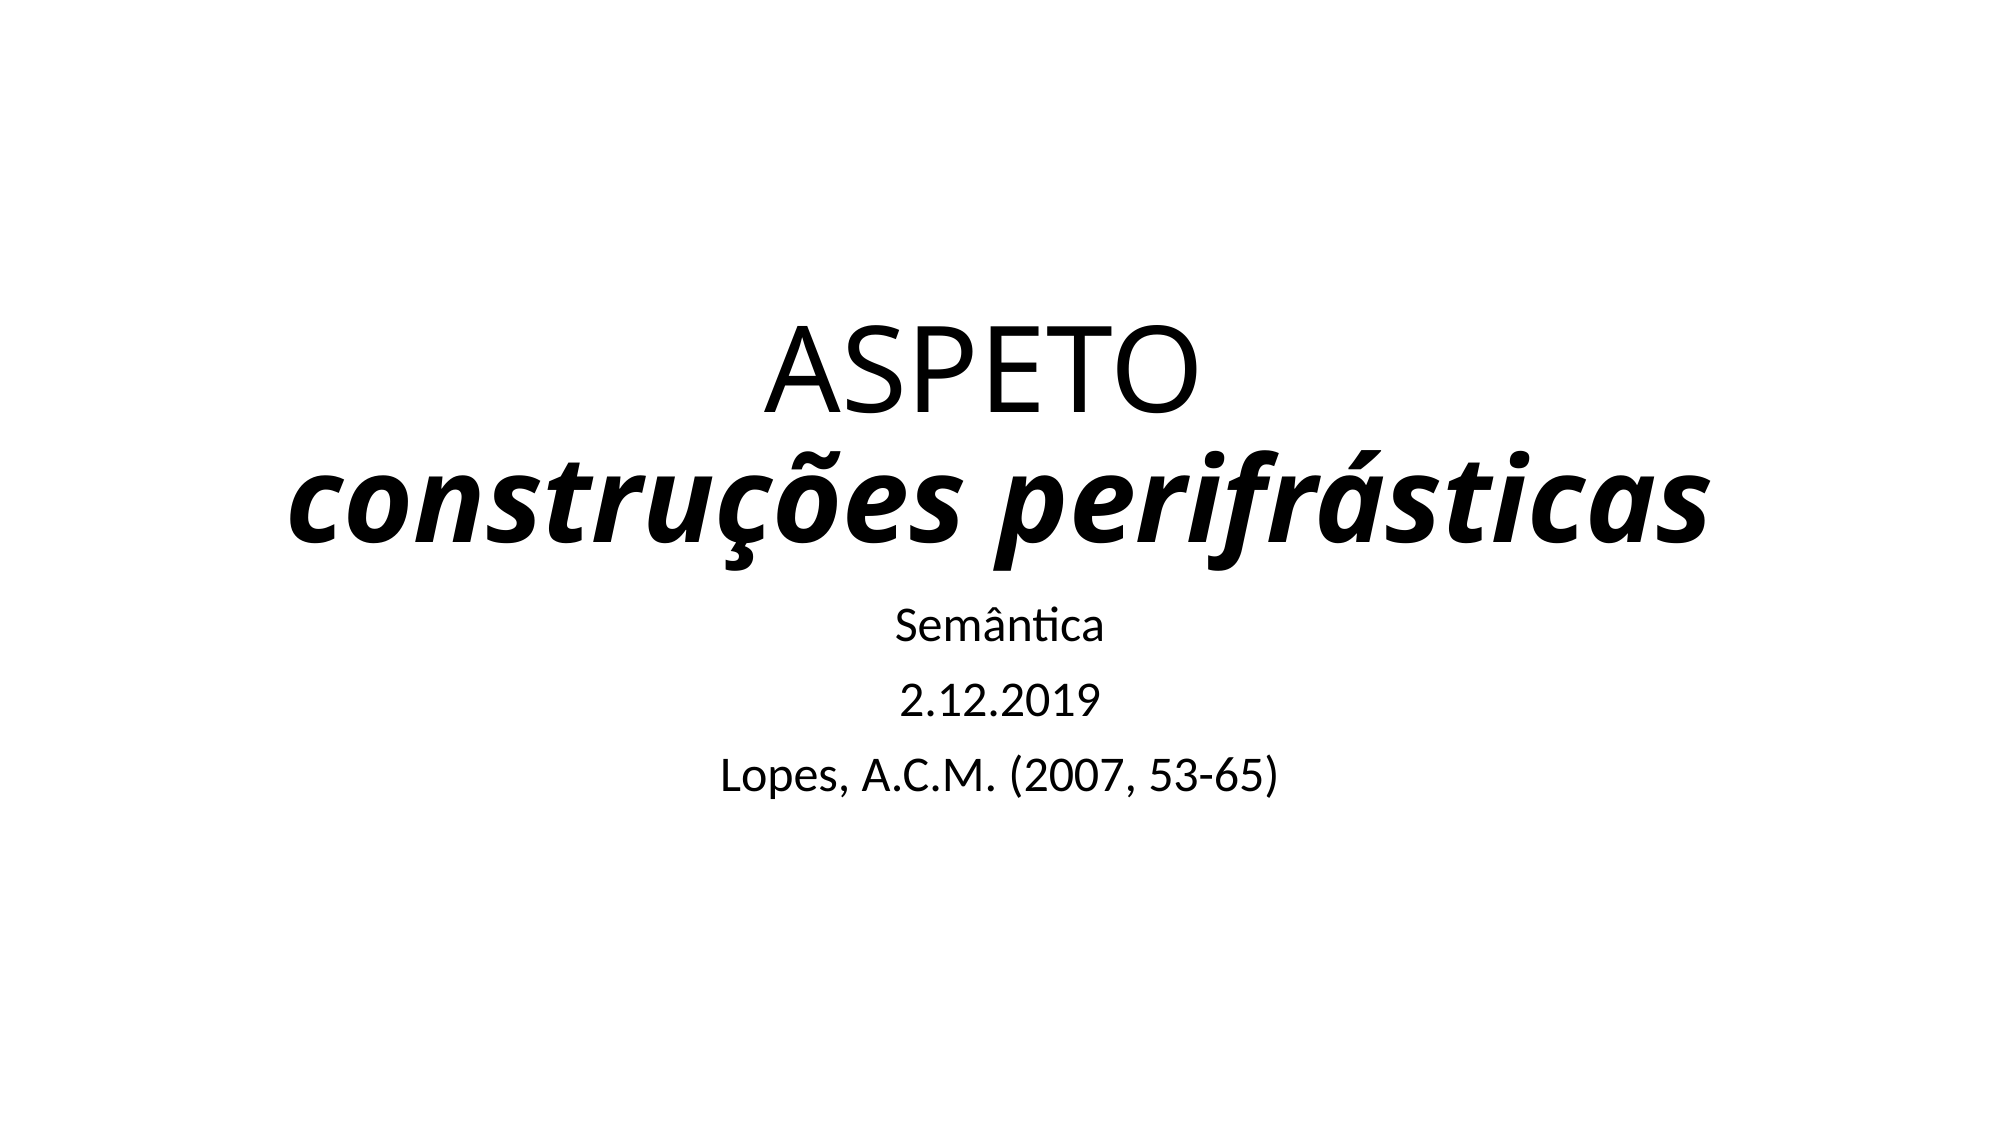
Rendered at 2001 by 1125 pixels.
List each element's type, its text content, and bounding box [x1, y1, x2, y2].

subtitle Semântica 2.12.2019 Lopes, A.C.M. (2007, 53-65) [249, 590, 1750, 863]
title ASPETO construções perifrásticas [249, 184, 1750, 576]
